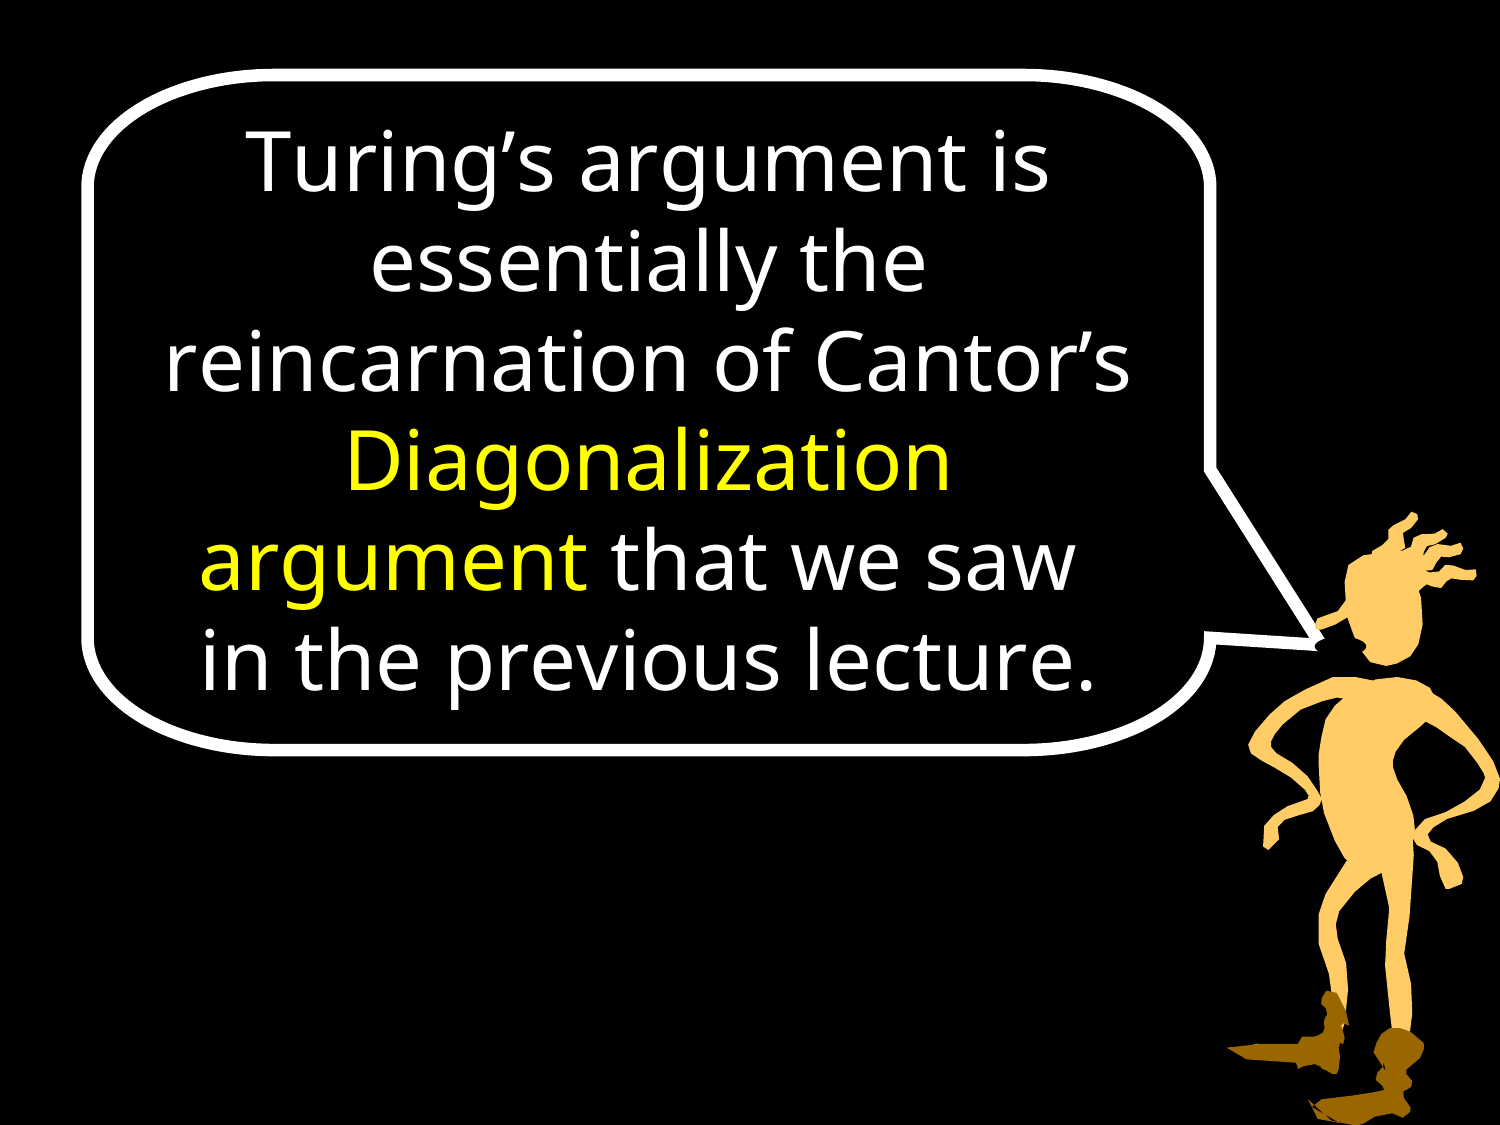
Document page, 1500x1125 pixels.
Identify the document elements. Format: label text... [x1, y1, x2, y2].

text_box [1226, 677, 1500, 1125]
text_box Turing’s argument is essentially the reincarnation of Cantor’s Diagonalization argument that we saw in the previous lecture. [87, 75, 1319, 751]
text_box [1314, 511, 1477, 666]
